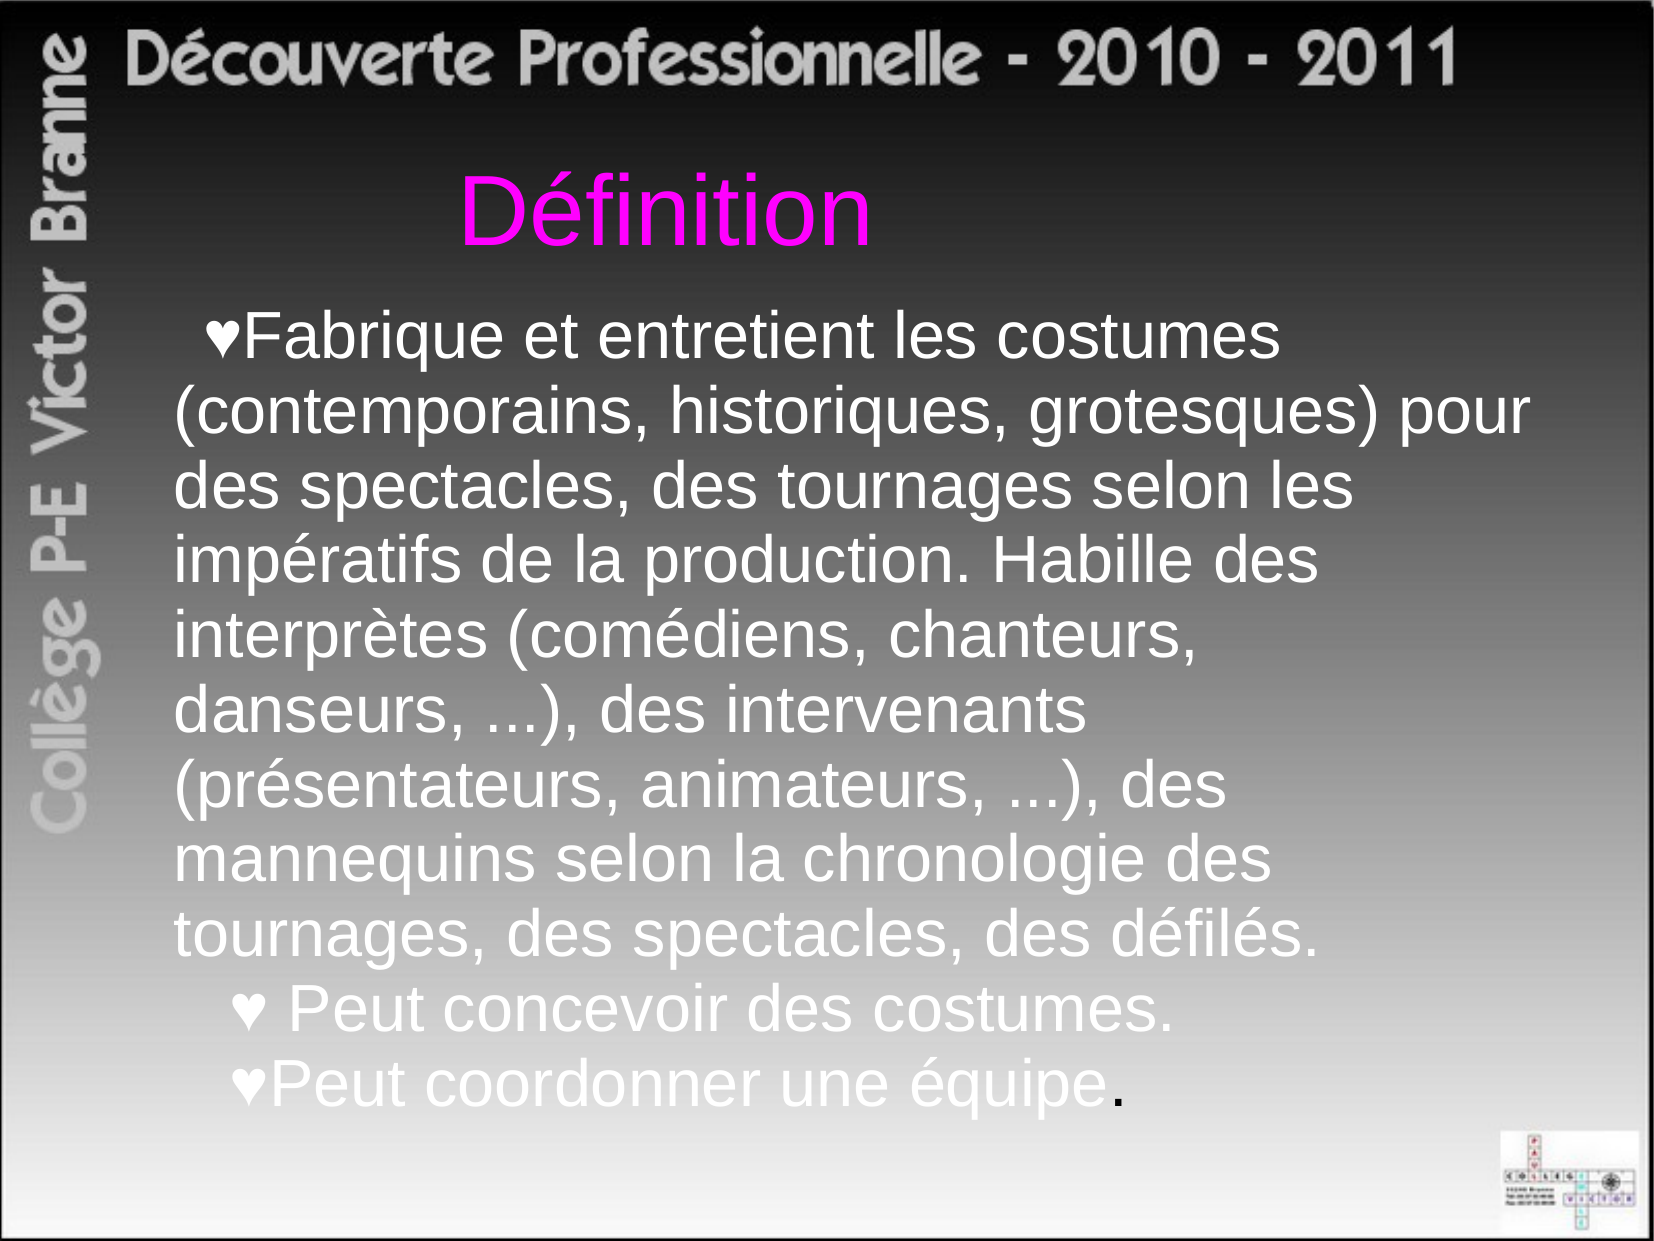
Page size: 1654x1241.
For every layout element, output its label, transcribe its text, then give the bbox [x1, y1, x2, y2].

text_box ♥Fabrique et entretient les costumes (contemporains, historiques, grotesques) pour des spectacles, des tournages selon les impératifs de la production. Habille des interprètes (comédiens, chanteurs, danseurs, ...), des intervenants (présentateurs, animateurs, ...), des mannequins selon la chronologie des tournages, des spectacles, des défilés. ♥ Peut concevoir des costumes. ♥Peut coordonner une équipe. [159, 206, 1565, 1241]
picture [0, 0, 1654, 1241]
text_box Définition [442, 147, 1093, 317]
